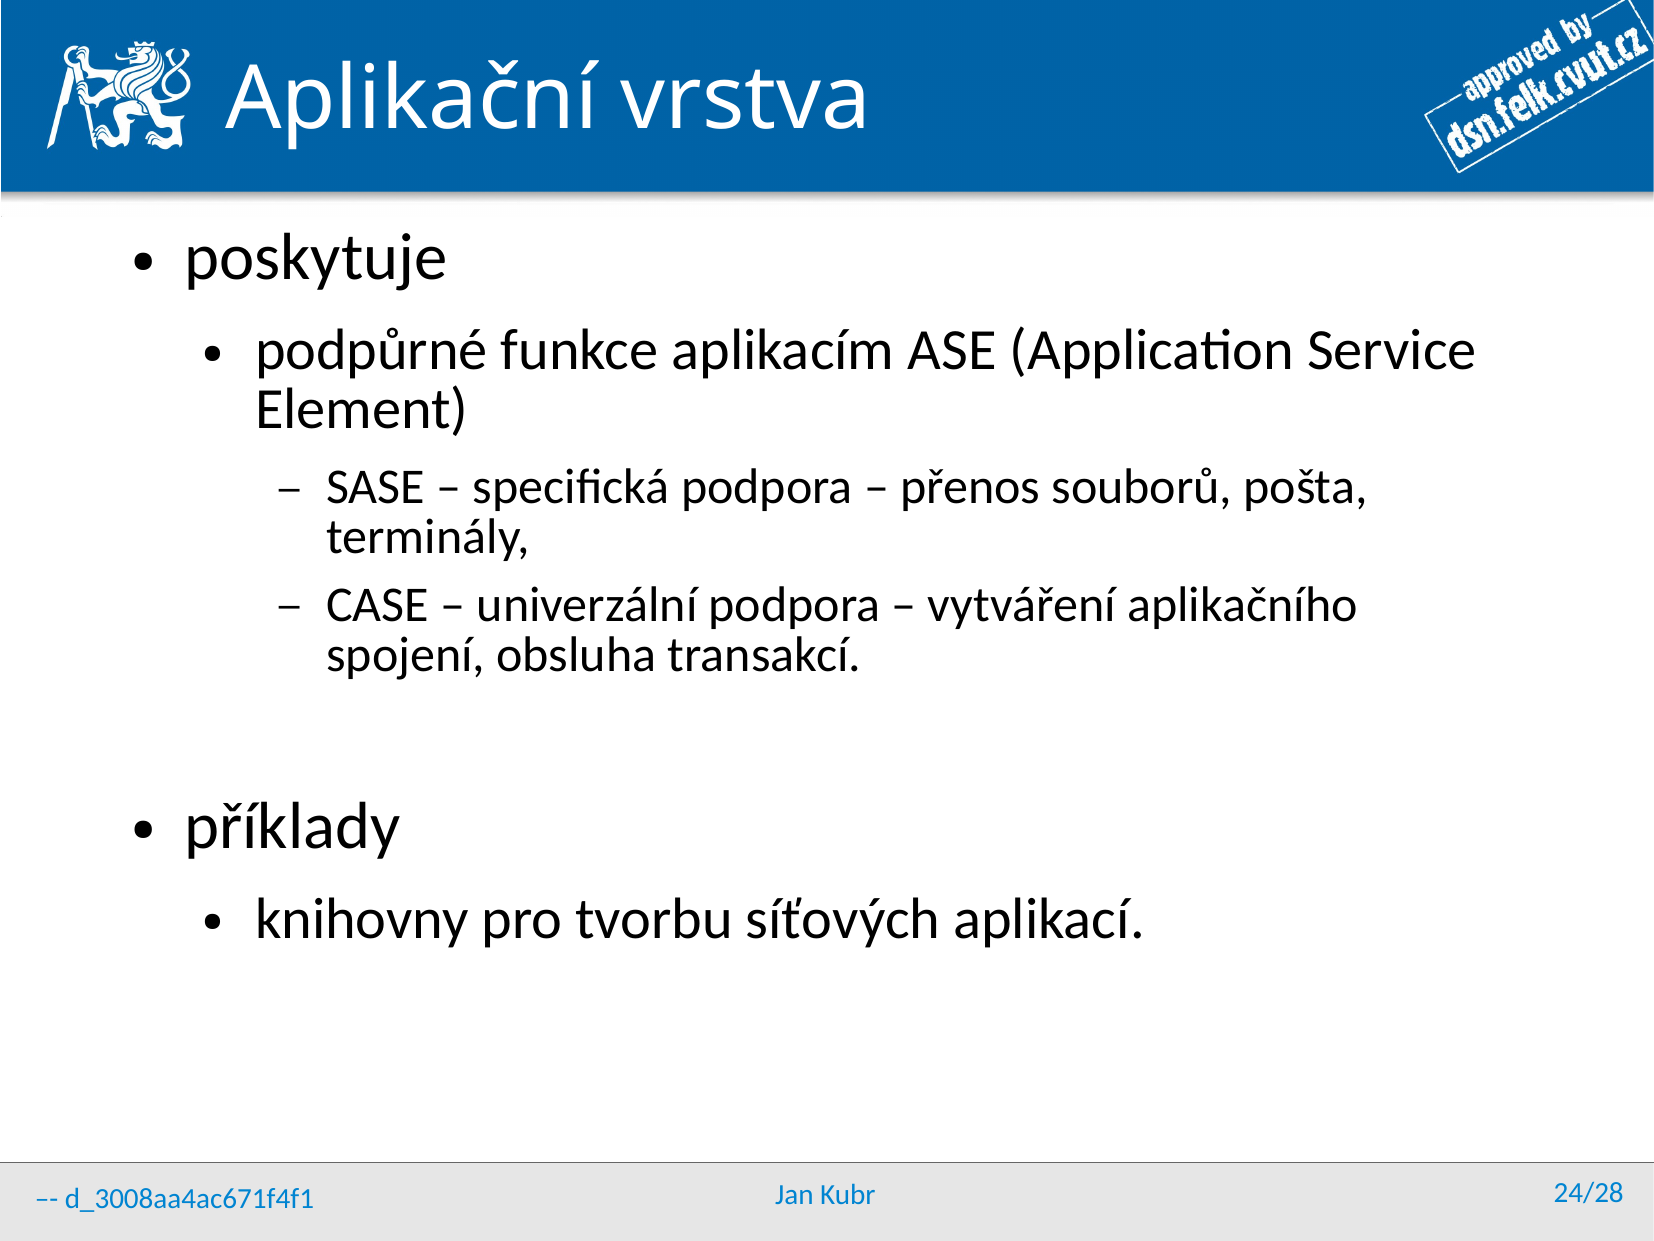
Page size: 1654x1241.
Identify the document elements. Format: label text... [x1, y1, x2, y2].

title Aplikační vrstva [225, 0, 1426, 188]
list poskytuje podpůrné funkce aplikacím ASE (Application Service Element) SASE – specifická podpora – přenos souborů, pošta, terminály, CASE – univerzální podpora – vytváření aplikačního spojení, obsluha transakcí. příklady knihovny pro tvorbu síťových aplikací. [113, 229, 1526, 1084]
picture [1, 0, 1654, 217]
